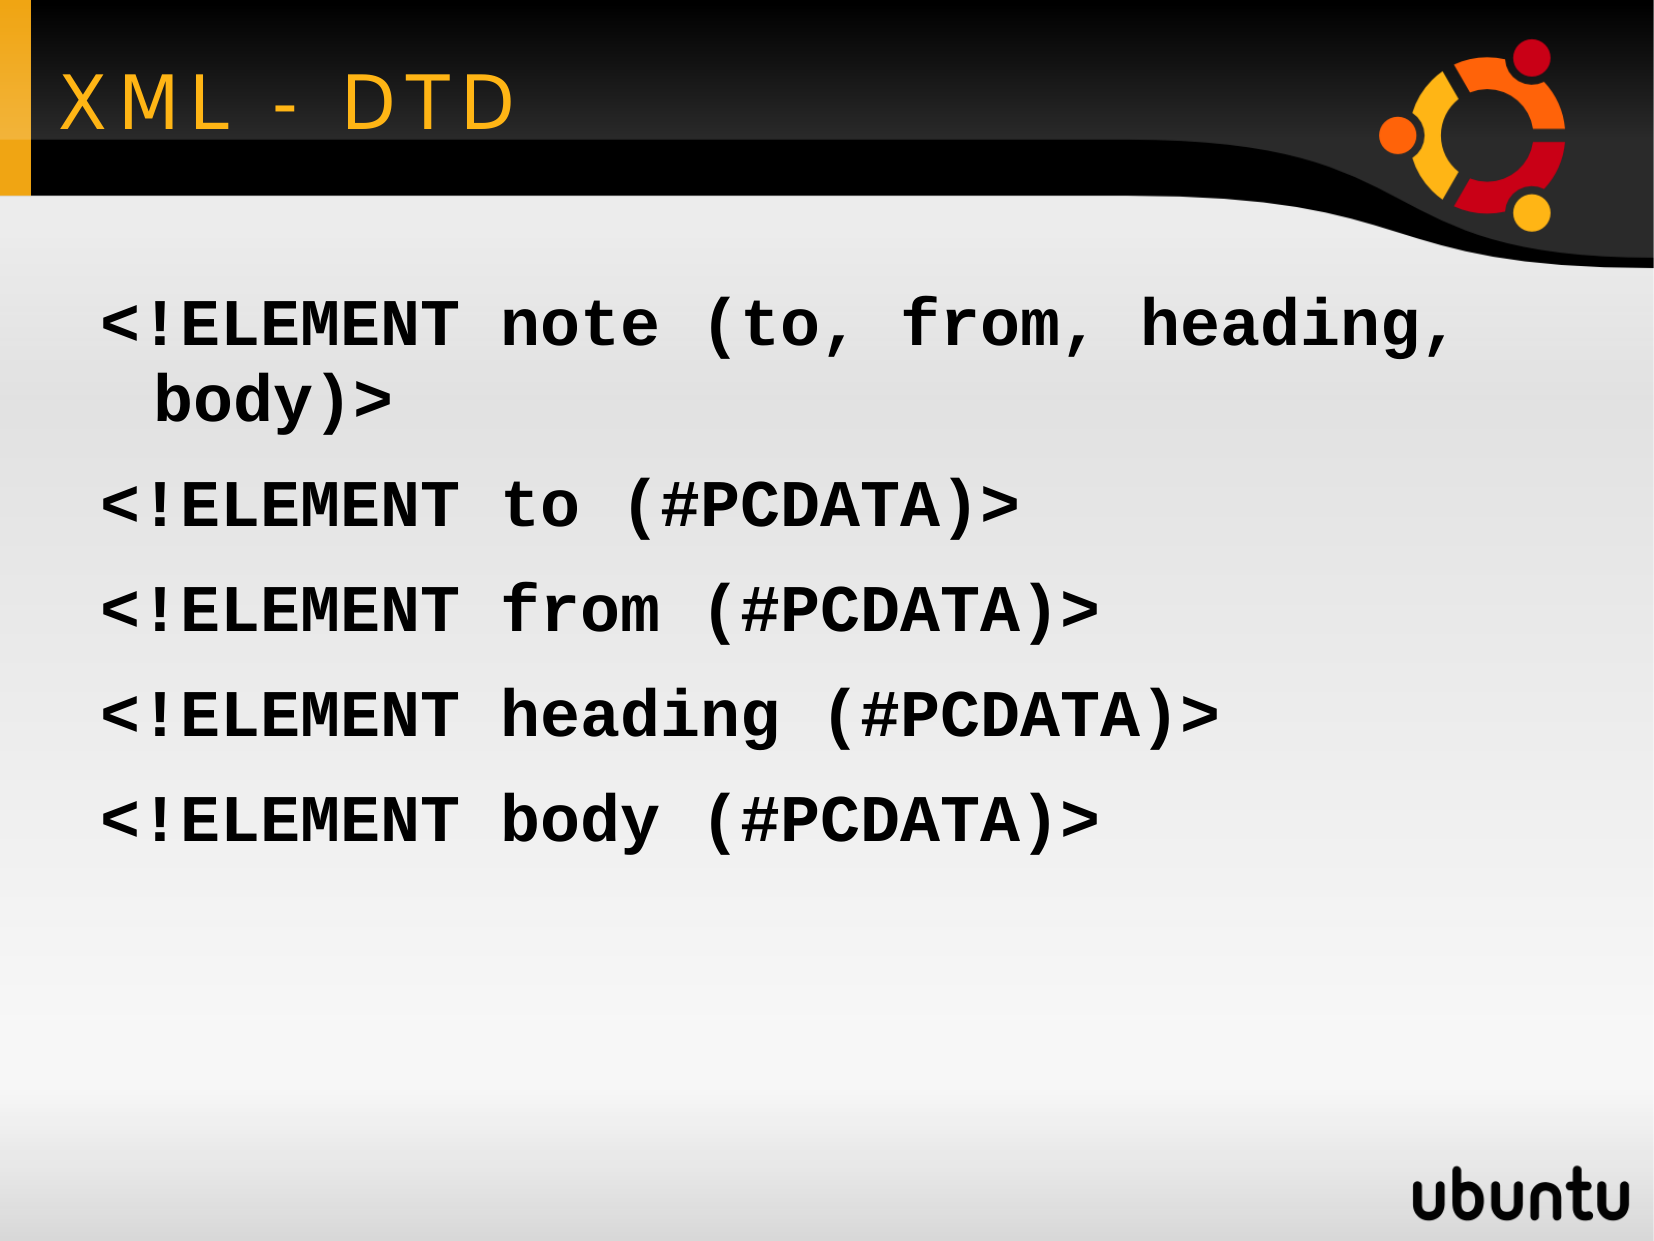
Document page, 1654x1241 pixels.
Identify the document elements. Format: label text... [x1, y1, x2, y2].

list <!ELEMENT note (to, from, heading, body)> <!ELEMENT to (#PCDATA)> <!ELEMENT from (#PCDATA)> <!ELEMENT heading (#PCDATA)> <!ELEMENT body (#PCDATA)> [82, 290, 1571, 1109]
title XML - DTD [59, 29, 1270, 178]
picture [0, 0, 1654, 1241]
